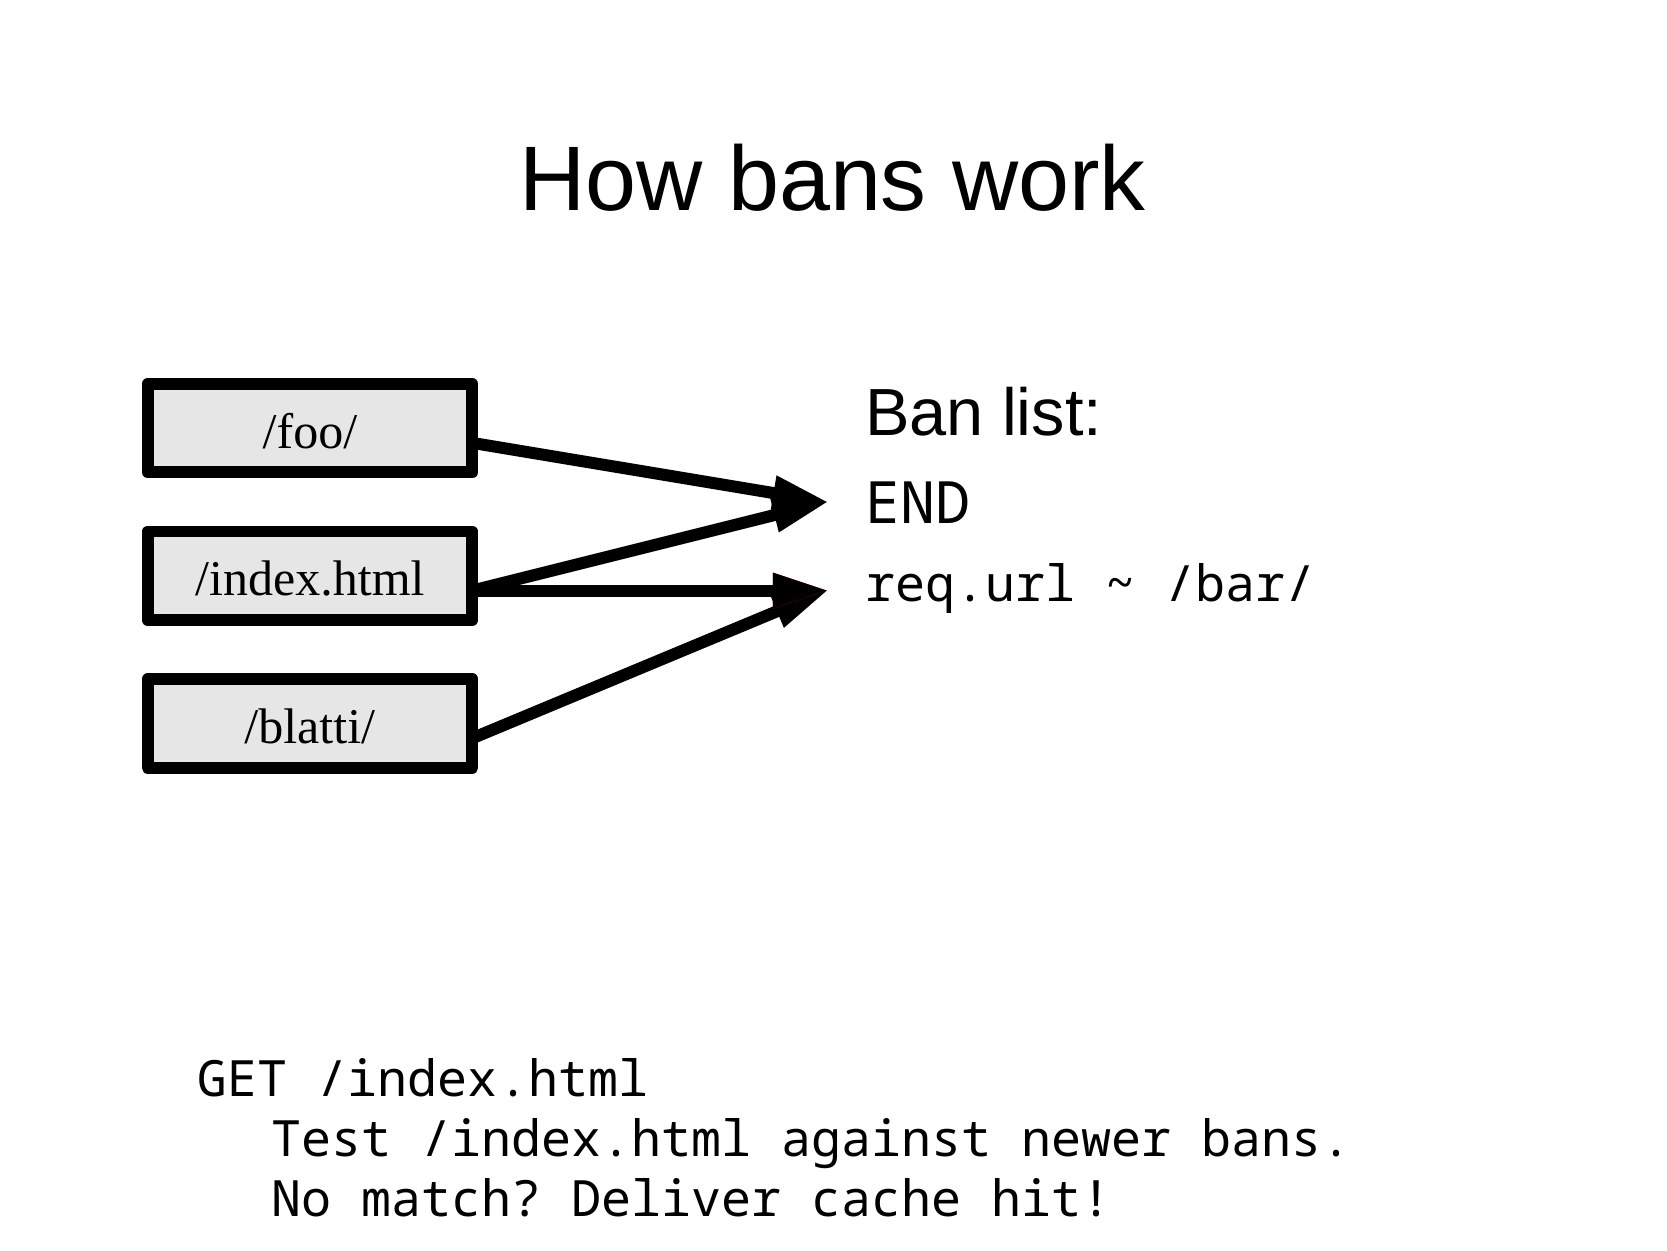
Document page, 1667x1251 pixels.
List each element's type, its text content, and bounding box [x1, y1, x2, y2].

title How bans work [124, 110, 1541, 319]
text_box /foo/ [147, 383, 473, 473]
list Ban list: END req.url ~ /bar/ [850, 360, 1542, 1033]
text_box /index.html [147, 531, 473, 621]
text_box GET /index.html Test /index.html against newer bans. No match? Deliver cache hit! [177, 1033, 1595, 1251]
text_box /blatti/ [147, 679, 473, 768]
